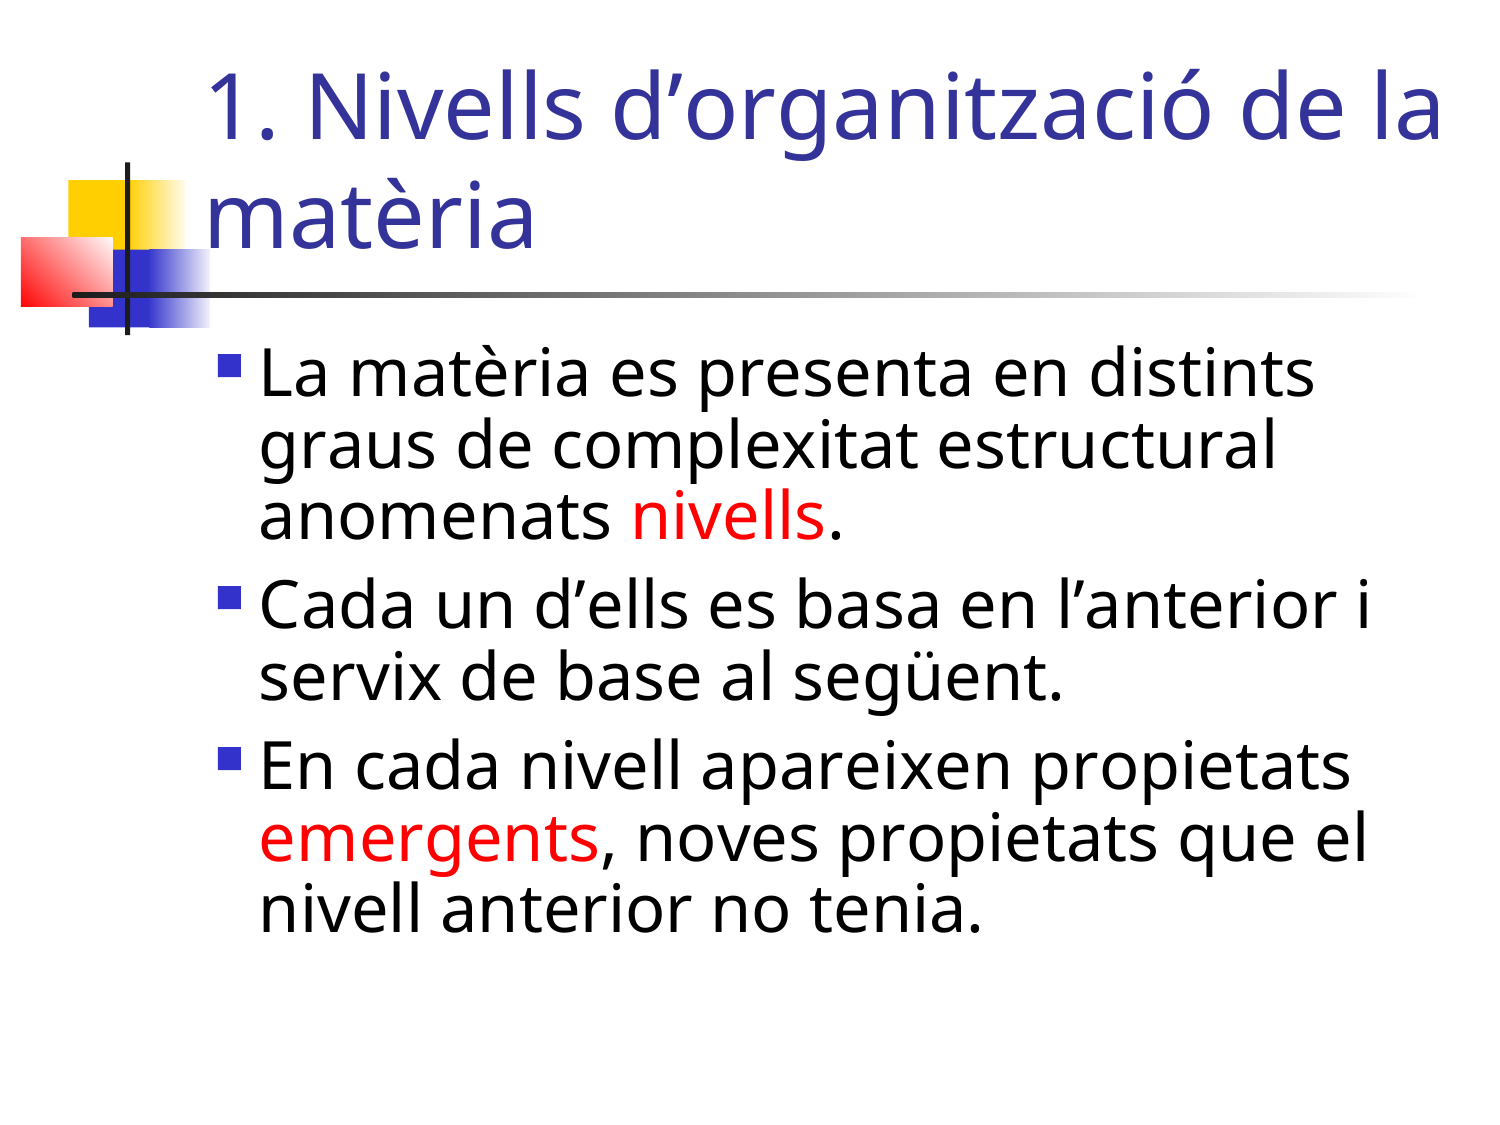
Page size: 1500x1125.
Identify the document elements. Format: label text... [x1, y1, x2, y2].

title 1. Nivells d’organització de la matèria [188, 35, 1468, 276]
list La matèria es presenta en distints graus de complexitat estructural anomenats nivells. Cada un d’ells es basa en l’anterior i servix de base al següent. En cada nivell apareixen propietats emergents, noves propietats que el nivell anterior no tenia. [193, 331, 1469, 1007]
